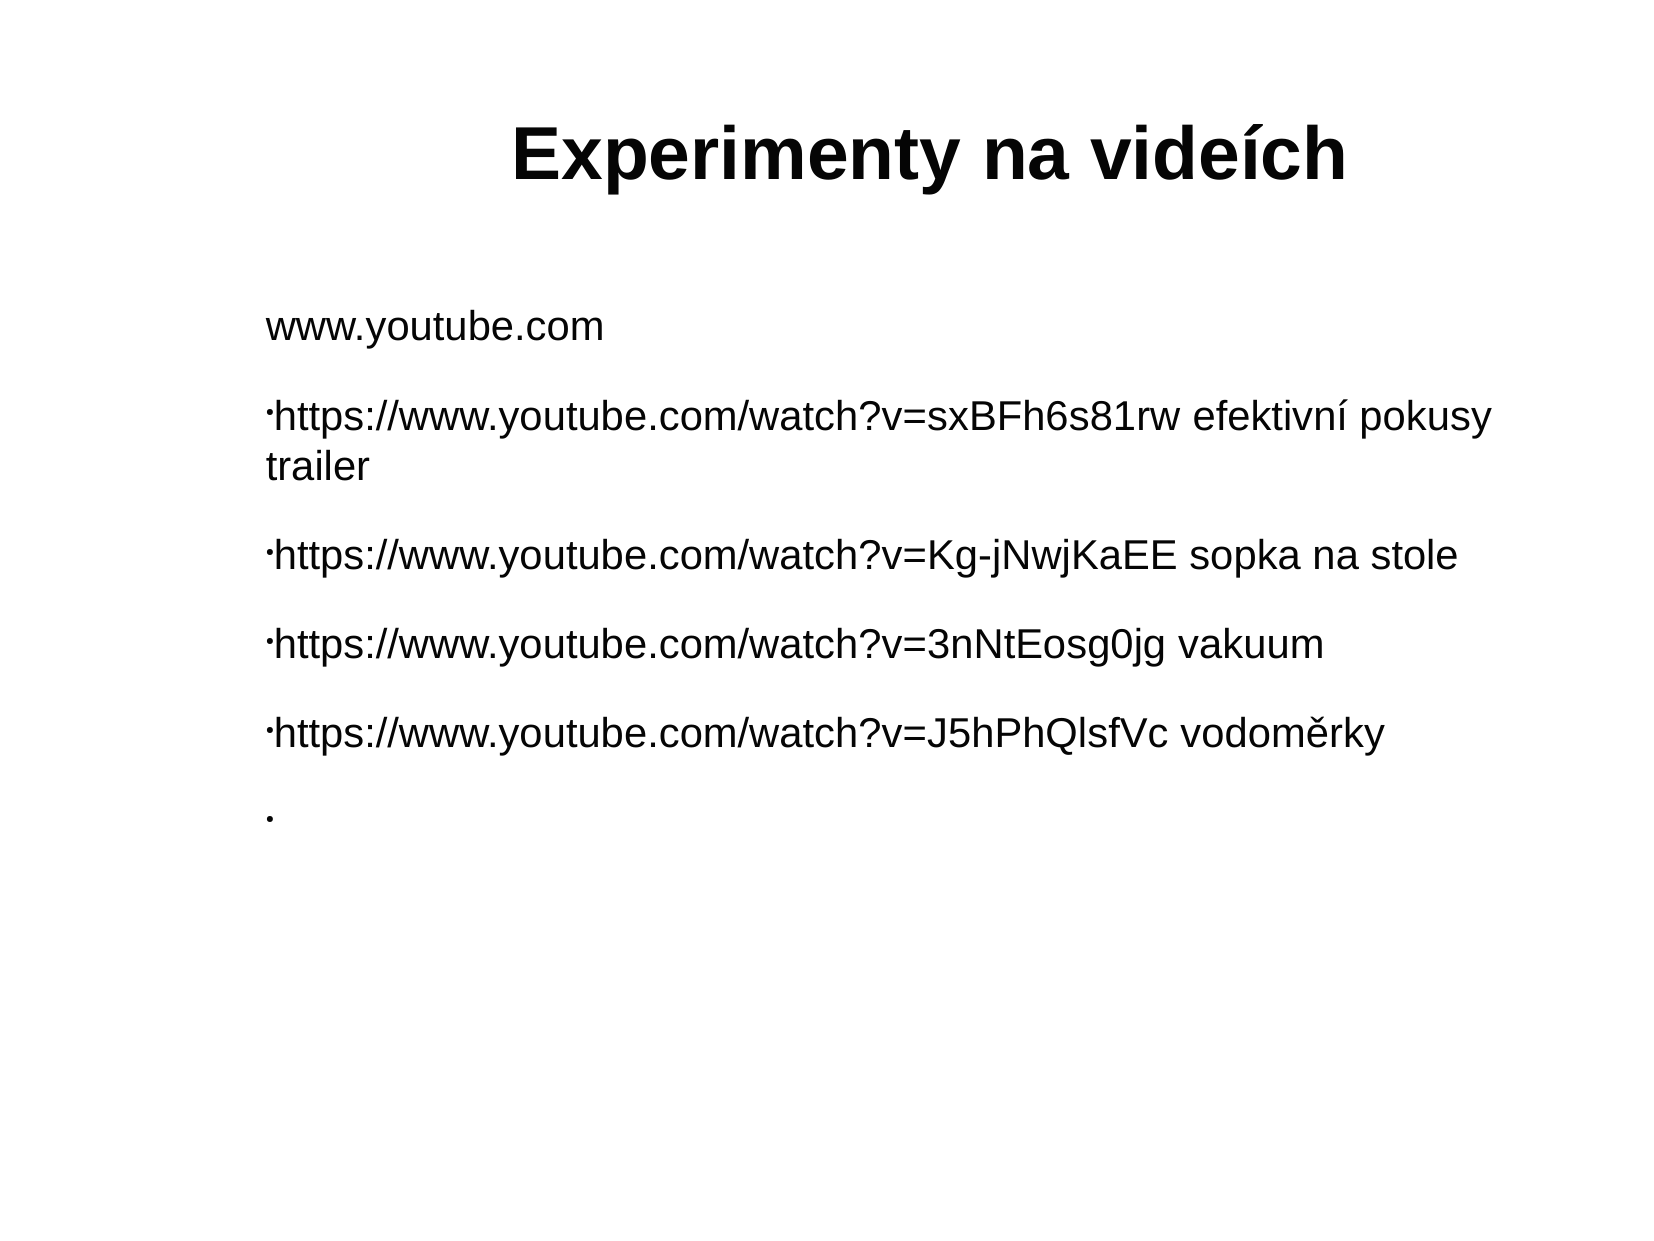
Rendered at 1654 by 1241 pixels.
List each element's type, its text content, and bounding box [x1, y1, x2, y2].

title Experimenty na videích [265, 47, 1595, 252]
list www.youtube.com https://www.youtube.com/watch?v=sxBFh6s81rw efektivní pokusy trailer https://www.youtube.com/watch?v=Kg-jNwjKaEE sopka na stole https://www.youtube.com/watch?v=3nNtEosg0jg vakuum https://www.youtube.com/watch?v=J5hPhQlsfVc vodoměrky [265, 299, 1595, 1019]
